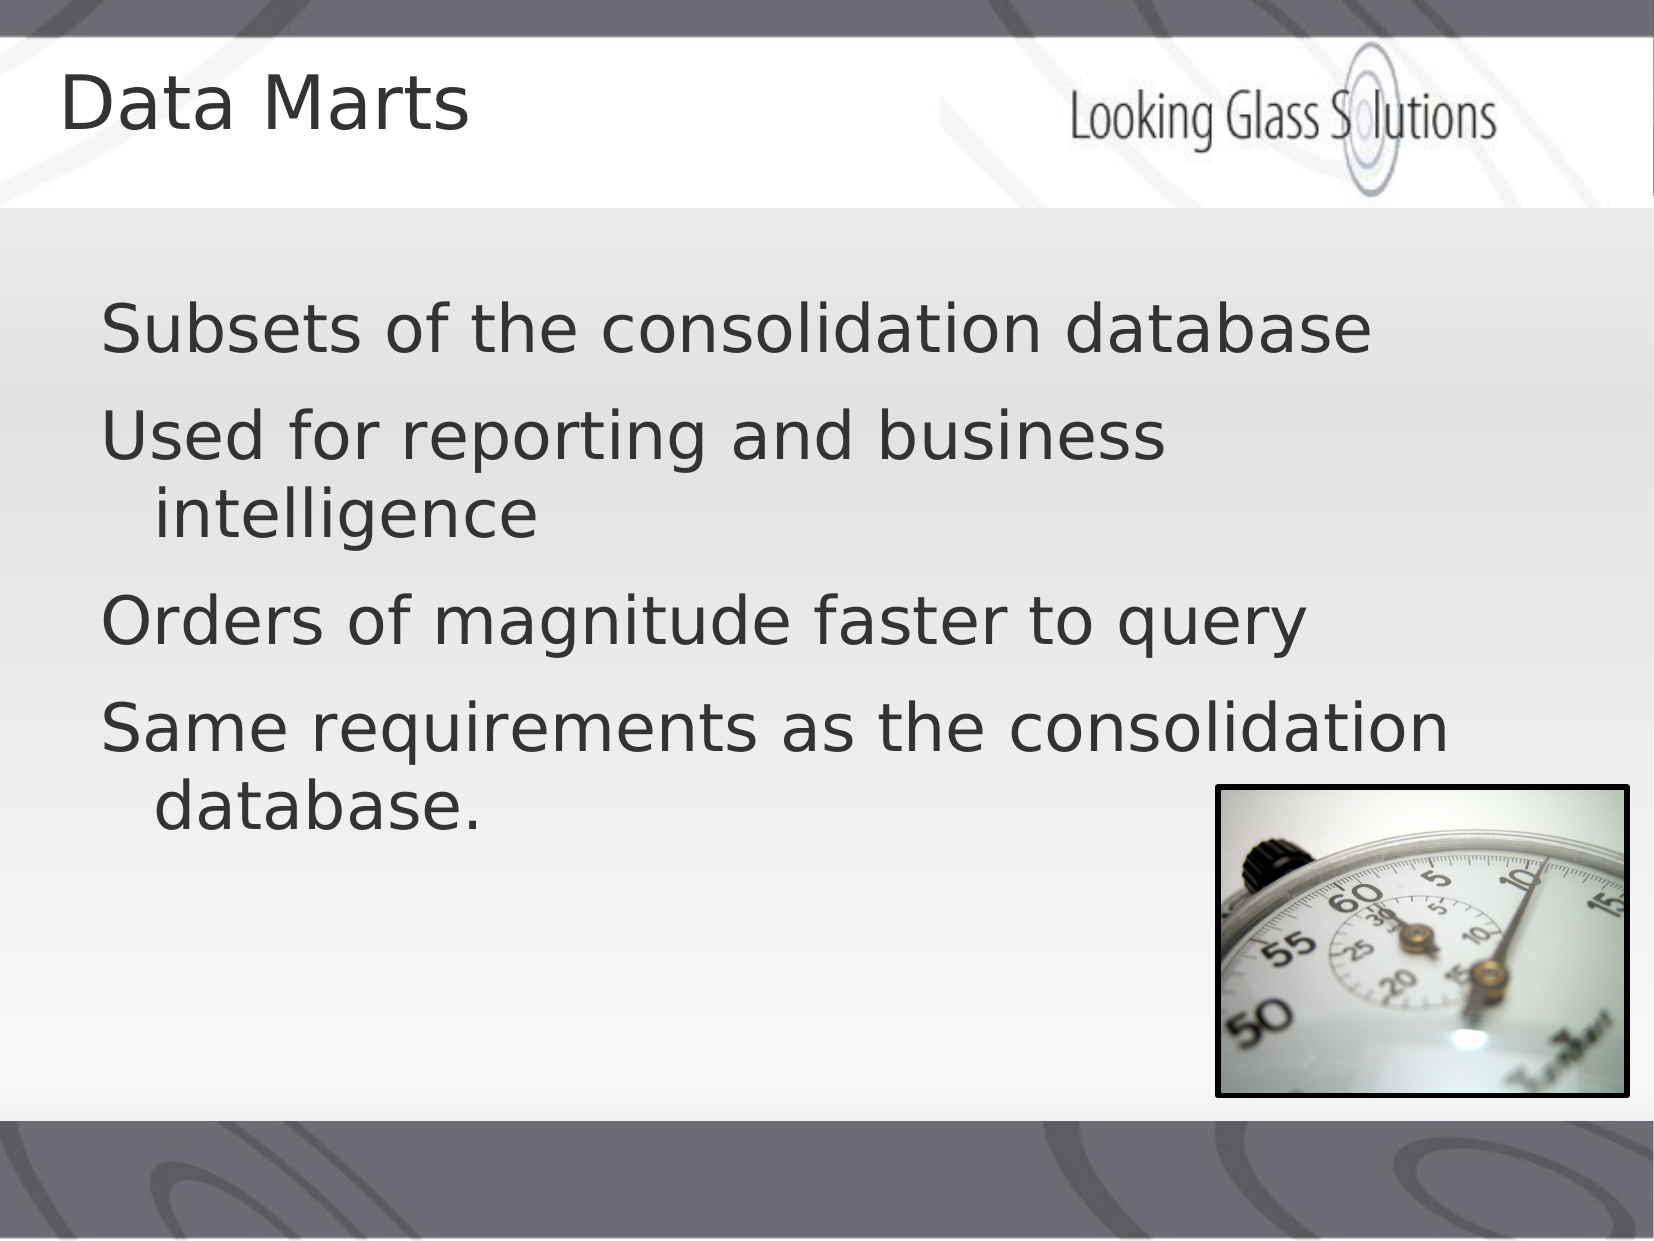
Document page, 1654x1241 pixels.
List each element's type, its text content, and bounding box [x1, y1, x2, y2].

title Data Marts [59, 29, 1270, 178]
picture [0, 0, 1654, 1241]
list Subsets of the consolidation database Used for reporting and business intelligence Orders of magnitude faster to query Same requirements as the consolidation database. [82, 290, 1571, 1109]
